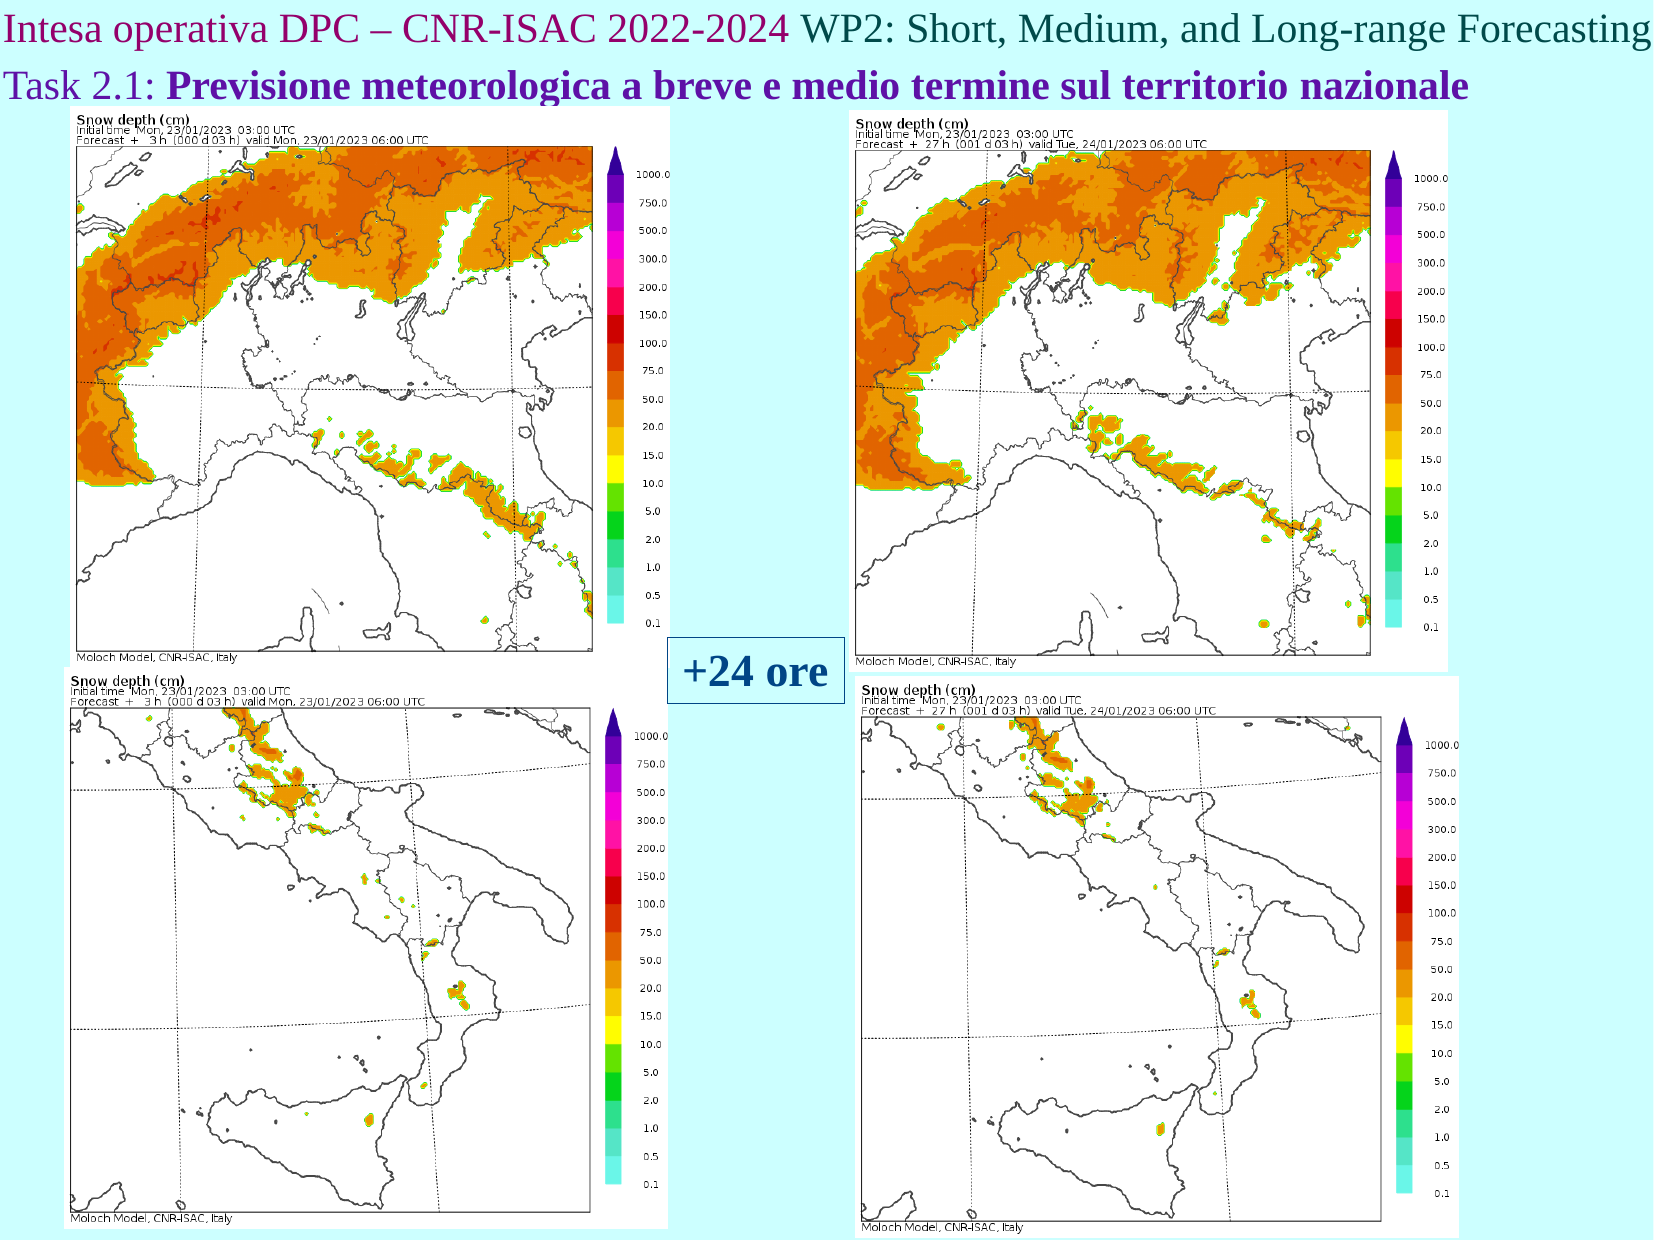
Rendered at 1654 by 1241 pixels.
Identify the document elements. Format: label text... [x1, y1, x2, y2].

picture [64, 106, 670, 1229]
picture [849, 110, 1448, 672]
text_box Intesa operativa DPC – CNR-ISAC 2022-2024 WP2: Short, Medium, and Long-range Forecasting Task 2.1: Previsione meteorologica a breve e medio termine sul territorio nazionale [0, 2, 1654, 148]
text_box +24 ore [667, 637, 845, 704]
picture [855, 676, 1459, 1238]
